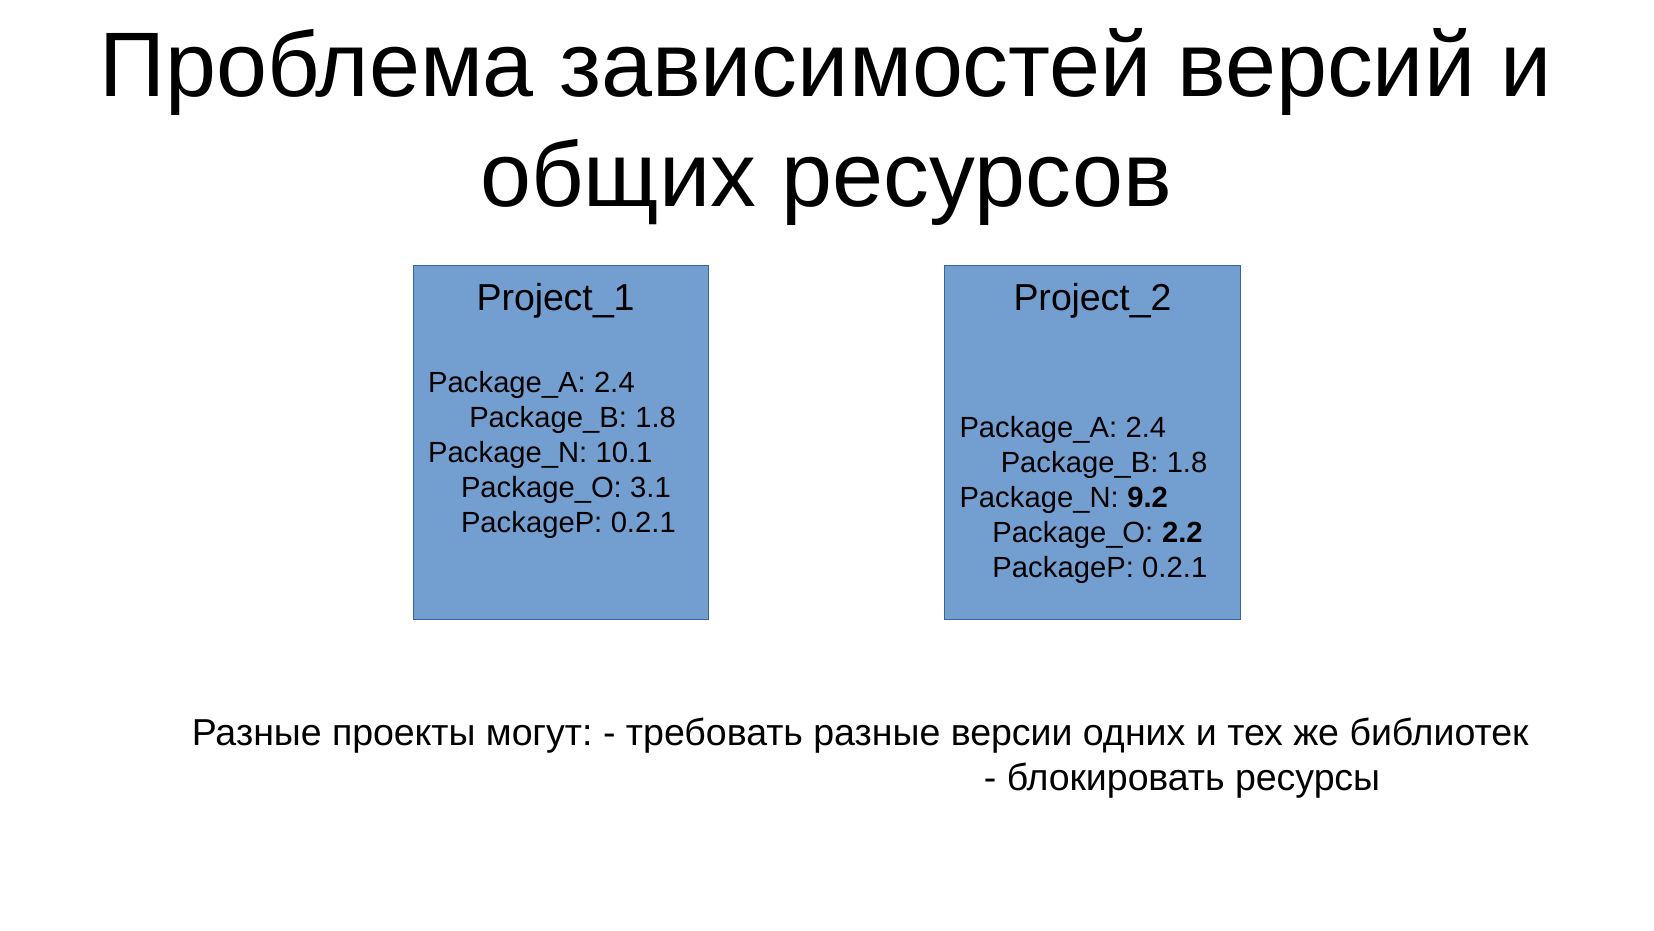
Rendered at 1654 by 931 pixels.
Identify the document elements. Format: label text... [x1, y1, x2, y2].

title Проблема зависимостей версий и общих ресурсов [82, 12, 1571, 218]
text_box Project_2 Package_A: 2.4 Package_B: 1.8 Package_N: 9.2 Package_O: 2.2 PackageP: 0.2.1 [944, 265, 1241, 620]
text_box Project_1 Package_A: 2.4 Package_B: 1.8 Package_N: 10.1 Package_O: 3.1 PackageP: 0.2.1 [413, 265, 709, 620]
text_box Разные проекты могут: - требовать разные версии одних и тех же библиотек - блокировать ресурсы [177, 700, 1545, 800]
